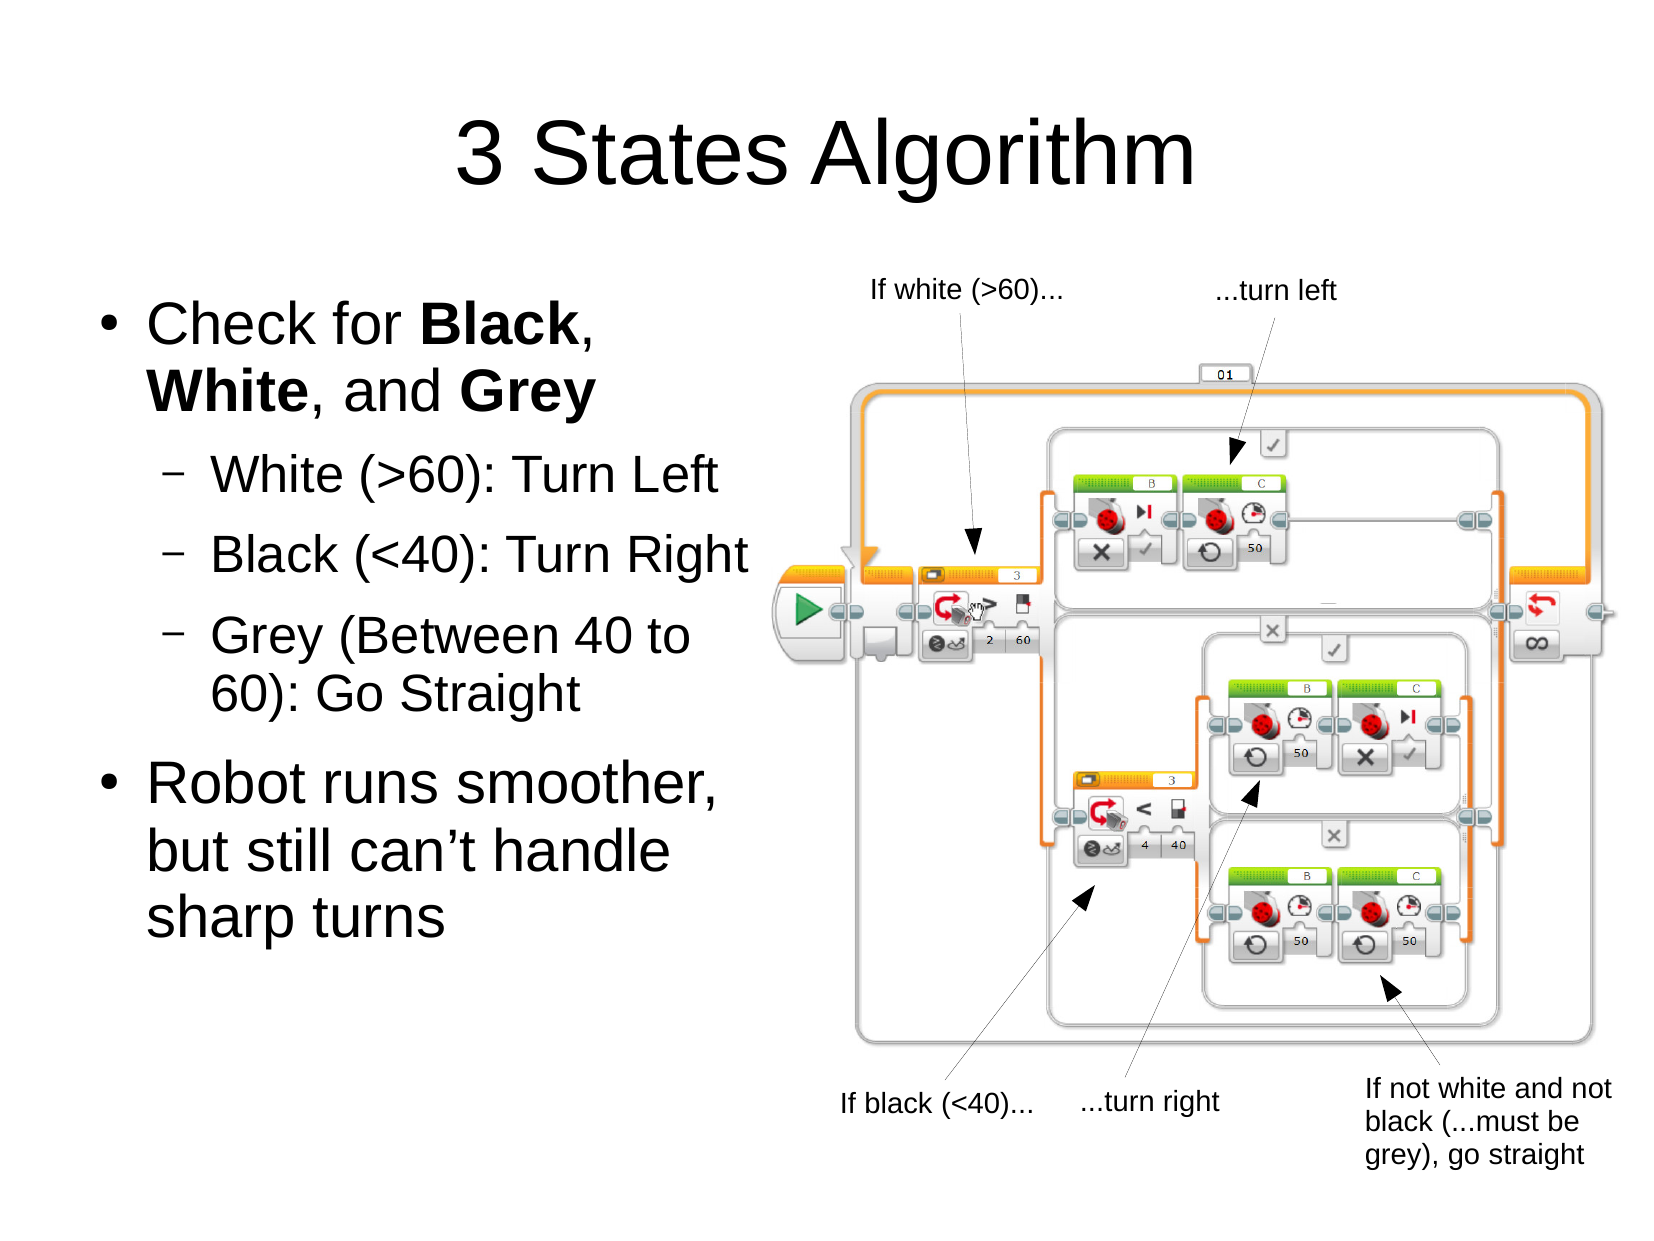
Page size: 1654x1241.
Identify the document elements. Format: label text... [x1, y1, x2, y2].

list Check for Black, White, and Grey White (>60): Turn Left Black (<40): Turn Right Grey (Between 40 to 60): Go Straight Robot runs smoother, but still can’t handle sharp turns [82, 290, 751, 1010]
text_box ...turn left [1200, 266, 1441, 315]
text_box If white (>60)... [855, 265, 1096, 314]
text_box If not white and not black (...must be grey), go straight [1350, 1065, 1636, 1241]
text_box ...turn right [1065, 1077, 1306, 1126]
title 3 States Algorithm [82, 49, 1571, 257]
picture [765, 354, 1621, 1056]
text_box If black (<40)... [825, 1080, 1066, 1128]
